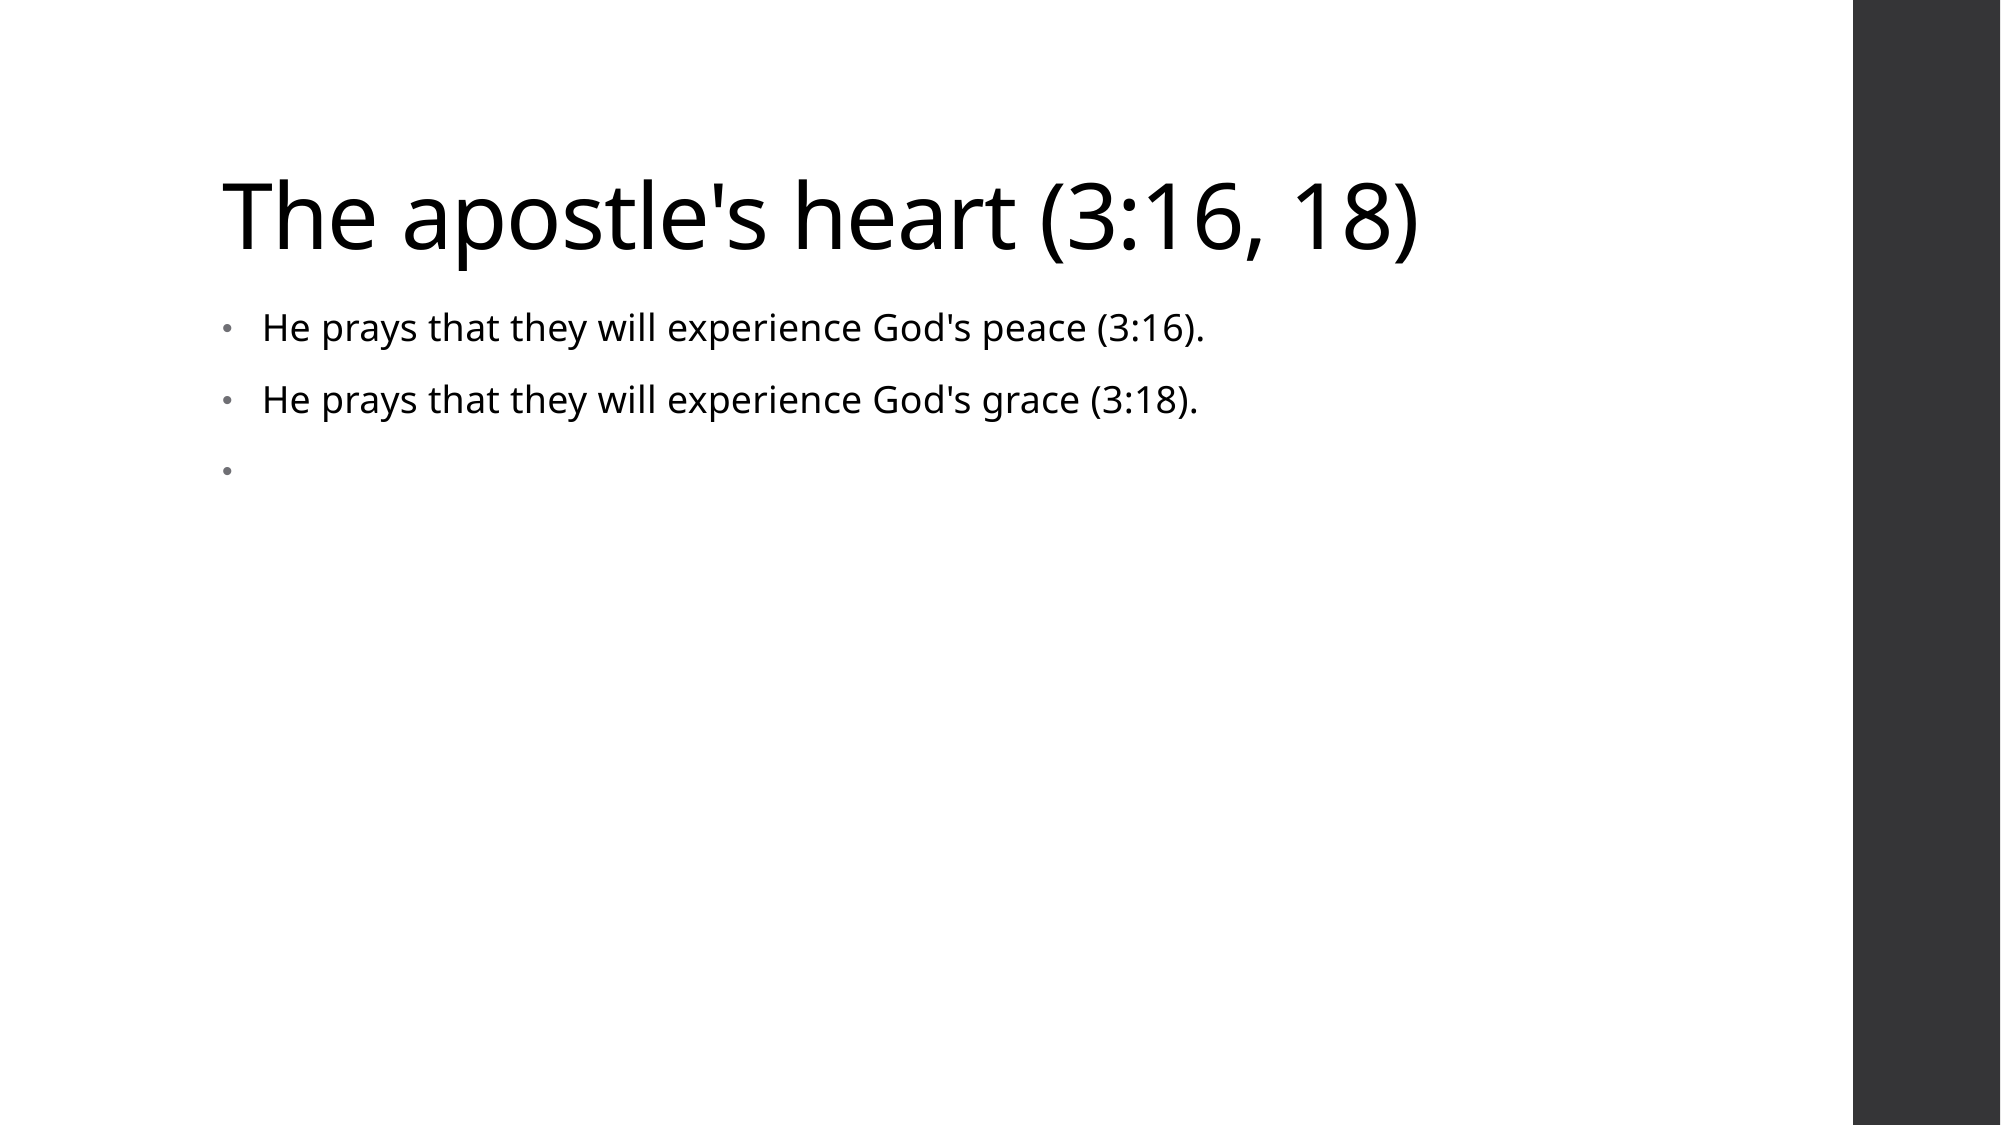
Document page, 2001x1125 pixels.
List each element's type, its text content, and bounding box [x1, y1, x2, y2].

list He prays that they will experience God's peace (3:16). He prays that they will experience God's grace (3:18). [206, 299, 1617, 1014]
title The apostle's heart (3:16, 18) [206, 60, 1797, 278]
